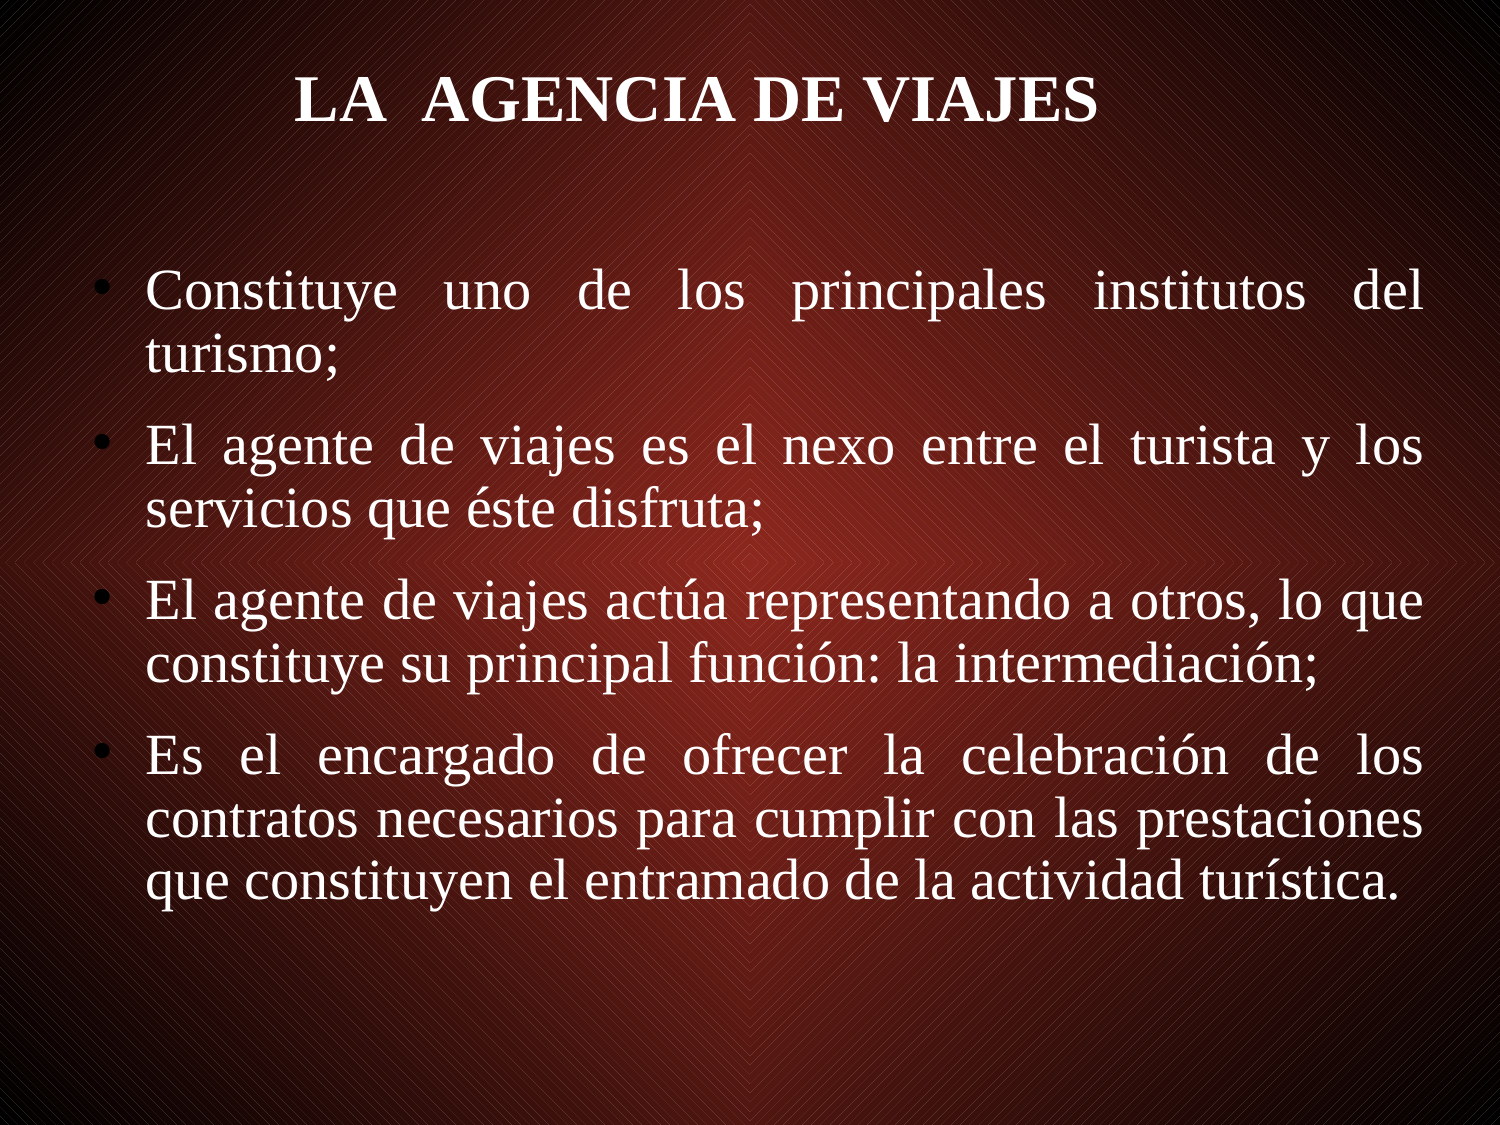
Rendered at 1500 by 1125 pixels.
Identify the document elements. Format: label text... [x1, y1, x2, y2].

list Constituye uno de los principales institutos del turismo; El agente de viajes es el nexo entre el turista y los servicios que éste disfruta; El agente de viajes actúa representando a otros, lo que constituye su principal función: la intermediación; Es el encargado de ofrecer la celebración de los contratos necesarios para cumplir con las prestaciones que constituyen el entramado de la actividad turística. [75, 163, 1426, 1040]
text_box LA AGENCIA DE VIAJES [112, 0, 1259, 196]
